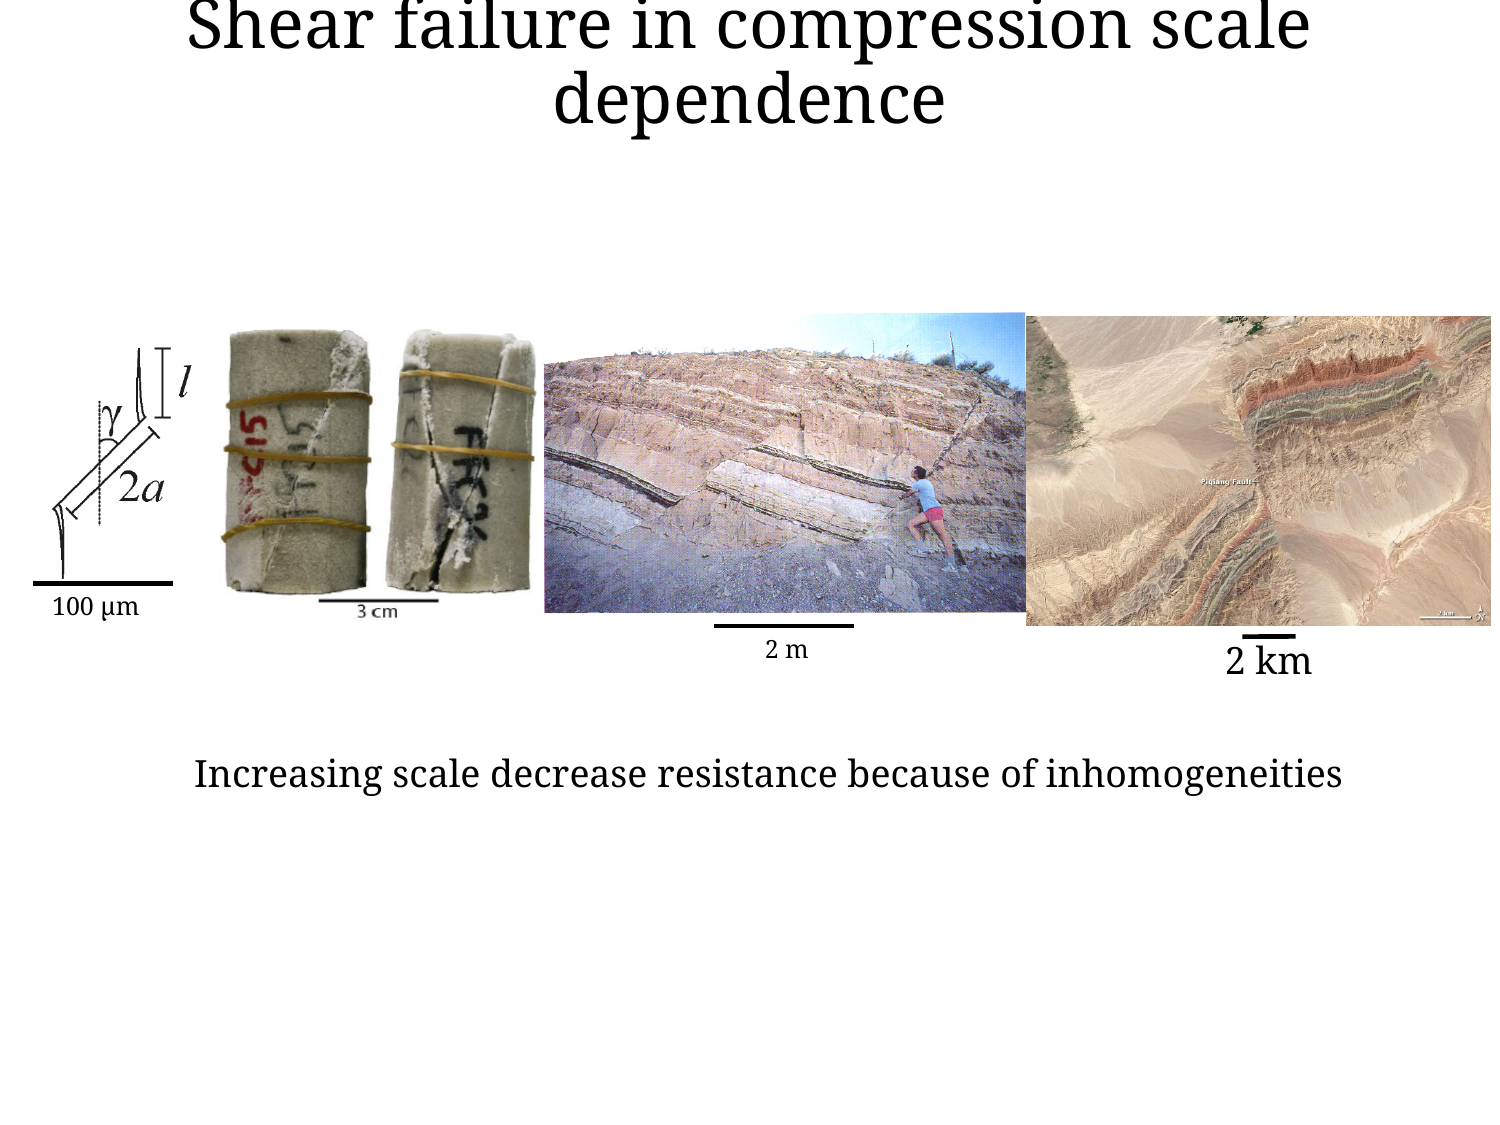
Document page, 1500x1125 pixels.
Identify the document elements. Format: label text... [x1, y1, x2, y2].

text_box 2 m [749, 625, 912, 671]
title Shear failure in compression scale dependence [0, 0, 1500, 128]
text_box 100 µm [37, 583, 200, 629]
text_box 2 km [1210, 629, 1328, 690]
picture [33, 343, 200, 583]
picture [214, 312, 1491, 626]
text_box Increasing scale decrease resistance because of inhomogeneities [179, 742, 1390, 803]
